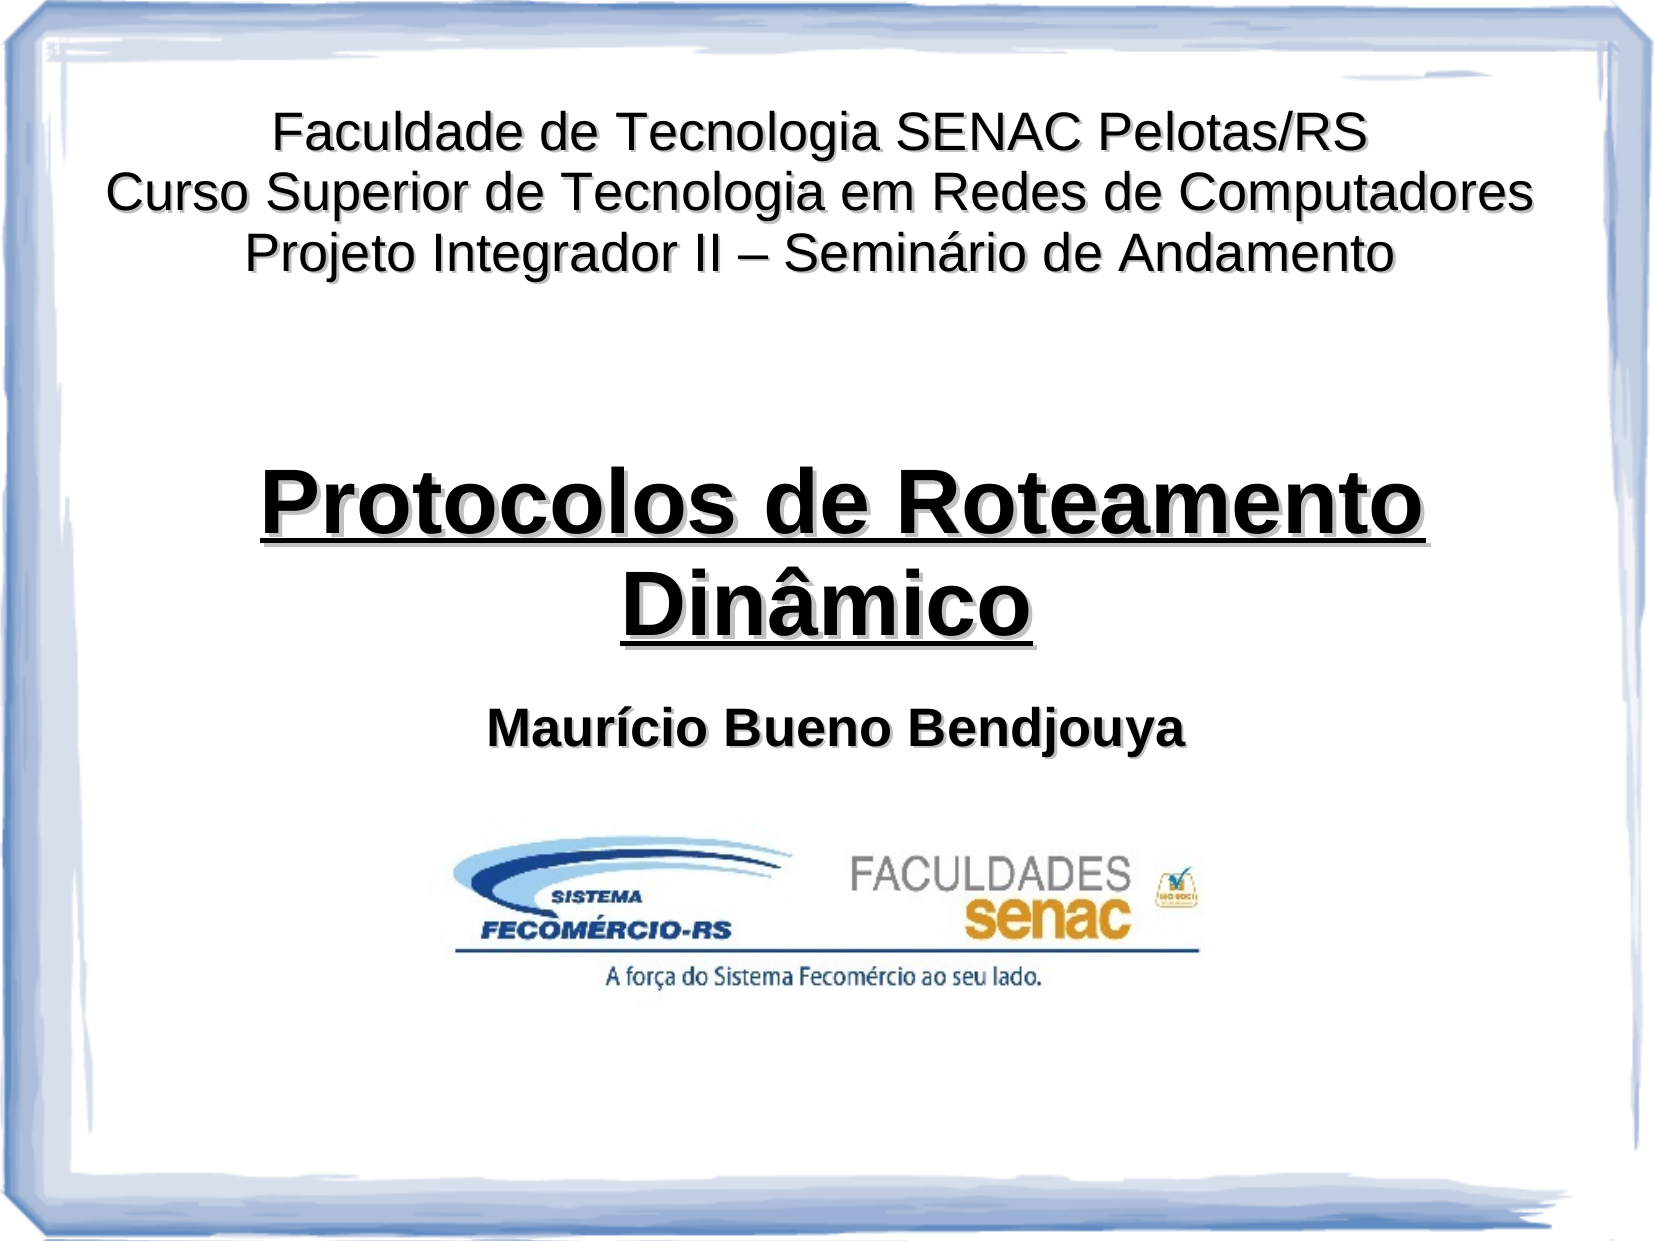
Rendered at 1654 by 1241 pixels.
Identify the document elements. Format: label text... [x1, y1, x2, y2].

picture [0, 0, 1654, 1241]
title Faculdade de Tecnologia SENAC Pelotas/RS Curso Superior de Tecnologia em Redes de Computadores Projeto Integrador II – Seminário de Andamento [76, 88, 1565, 296]
text_box Protocolos de Roteamento Dinâmico Maurício Bueno Bendjouya [118, 442, 1536, 797]
